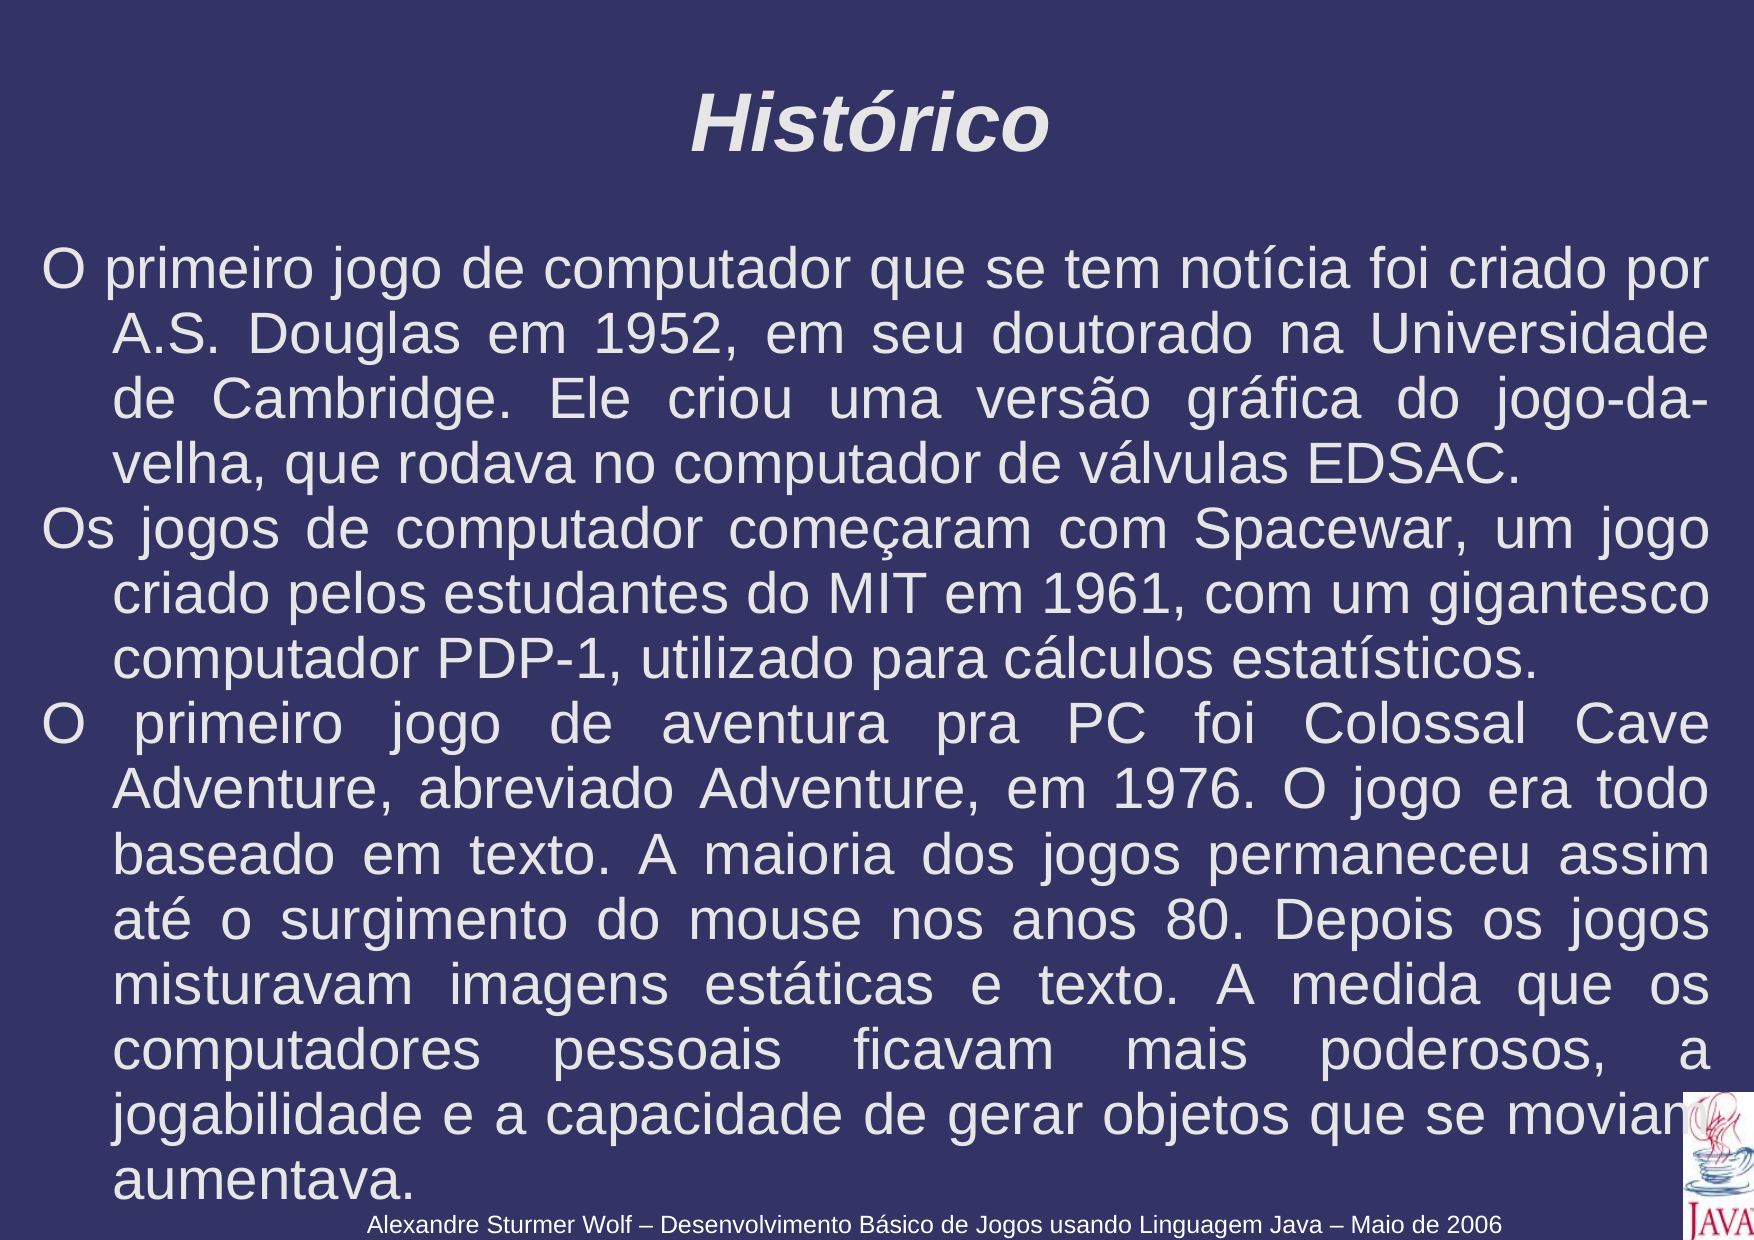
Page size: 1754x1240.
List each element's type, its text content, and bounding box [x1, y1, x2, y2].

title Histórico [29, 19, 1713, 227]
list O primeiro jogo de computador que se tem notícia foi criado por A.S. Douglas em 1952, em seu doutorado na Universidade de Cambridge. Ele criou uma versão gráfica do jogo-da-velha, que rodava no computador de válvulas EDSAC. Os jogos de computador começaram com Spacewar, um jogo criado pelos estudantes do MIT em 1961, com um gigantesco computador PDP-1, utilizado para cálculos estatísticos. O primeiro jogo de aventura pra PC foi Colossal Cave Adventure, abreviado Adventure, em 1976. O jogo era todo baseado em texto. A maioria dos jogos permaneceu assim até o surgimento do mouse nos anos 80. Depois os jogos misturavam imagens estáticas e texto. A medida que os computadores pessoais ficavam mais poderosos, a jogabilidade e a capacidade de gerar objetos que se moviam aumentava. [29, 236, 1713, 1152]
picture [1683, 1092, 1754, 1240]
